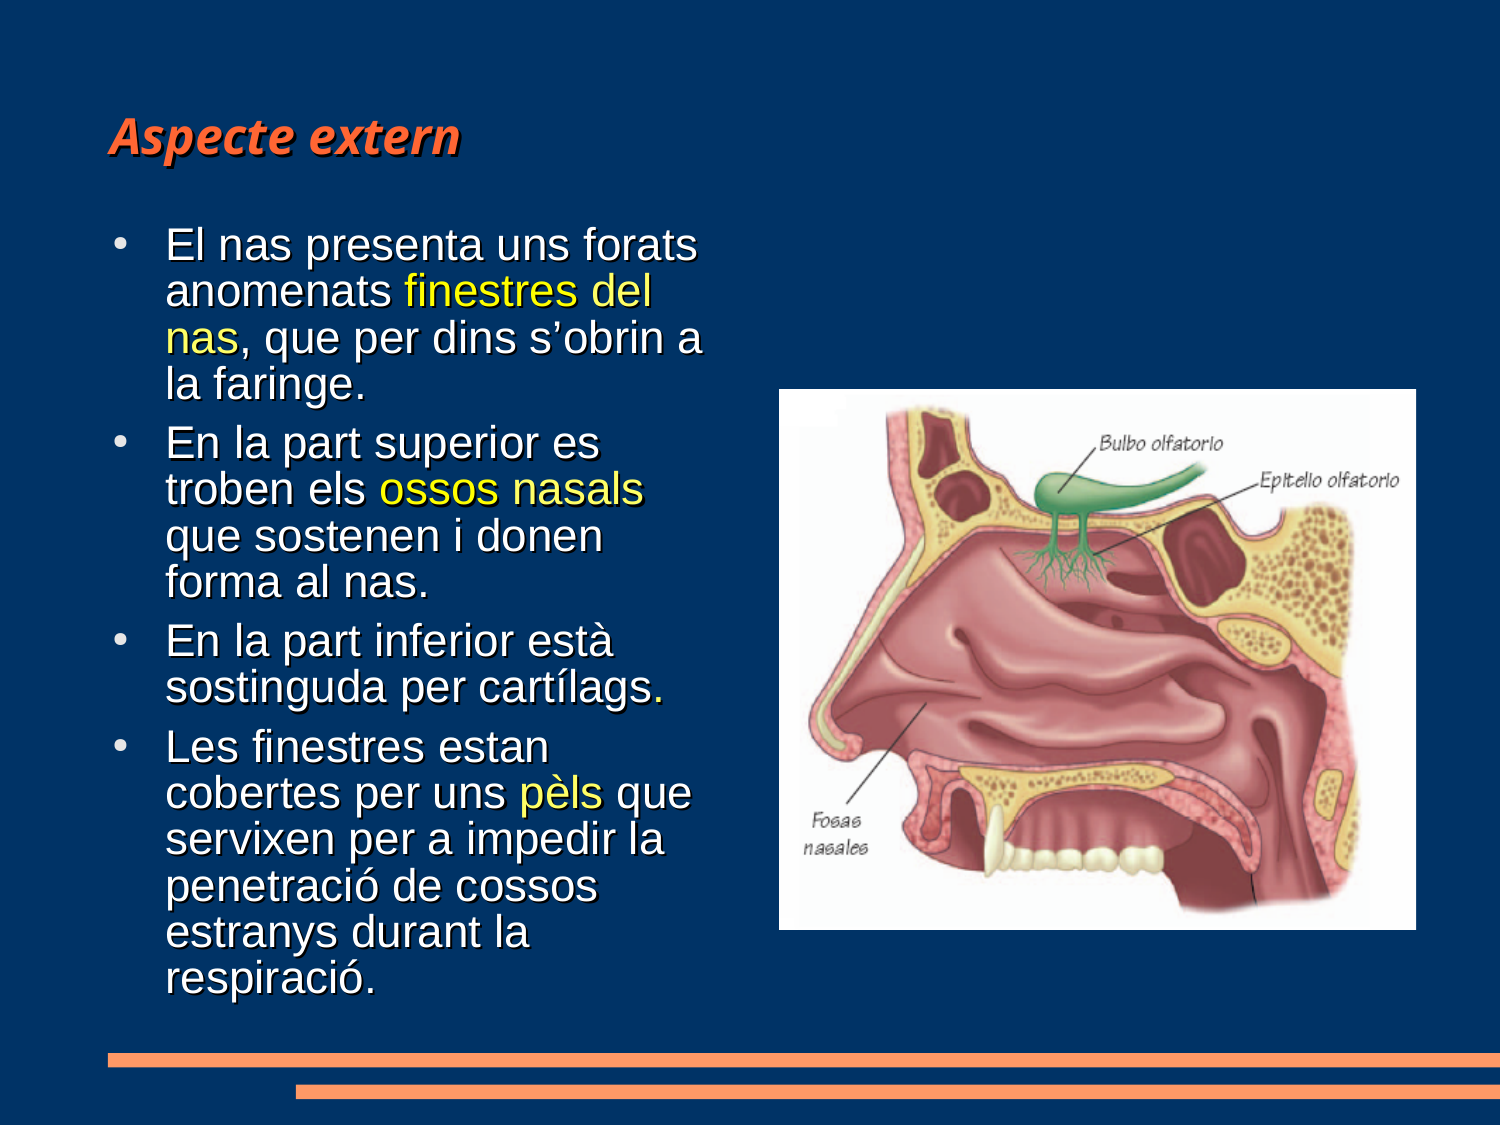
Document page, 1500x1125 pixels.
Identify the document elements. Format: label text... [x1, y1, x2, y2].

picture [779, 389, 1417, 930]
list El nas presenta uns forats anomenats finestres del nas, que per dins s’obrin a la faringe. En la part superior es troben els ossos nasals que sostenen i donen forma al nas. En la part inferior està sostinguda per cartílags. Les finestres estan cobertes per uns pèls que servixen per a impedir la penetració de cossos estranys durant la respiració. [94, 223, 732, 1004]
title Aspecte extern [110, 41, 1392, 230]
